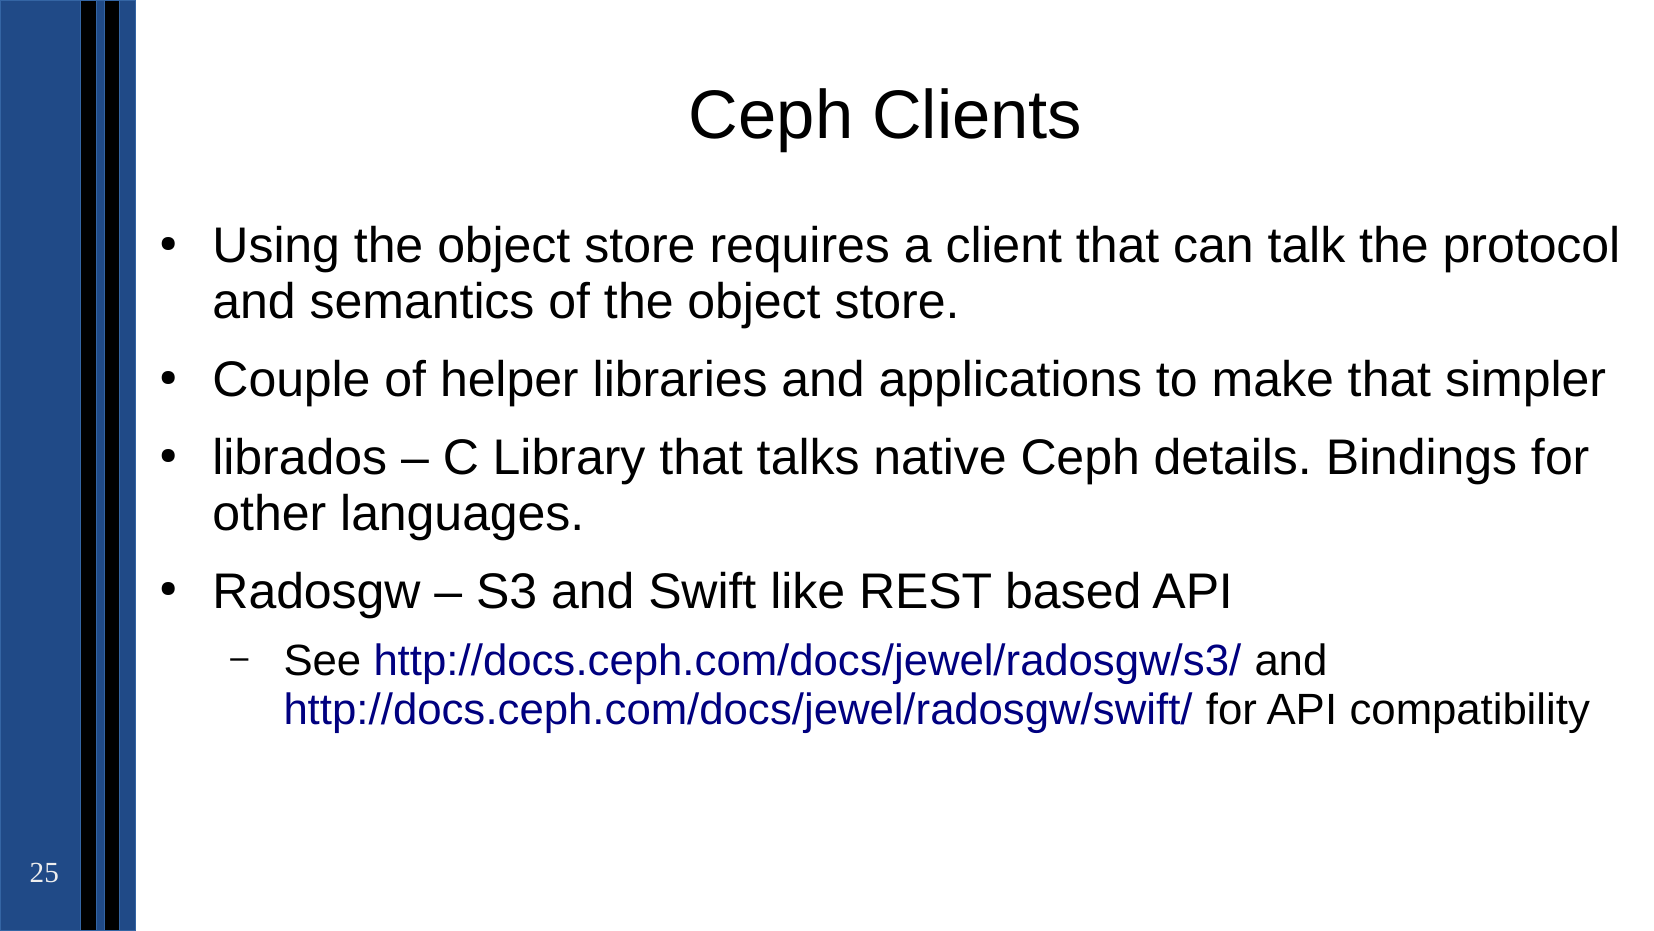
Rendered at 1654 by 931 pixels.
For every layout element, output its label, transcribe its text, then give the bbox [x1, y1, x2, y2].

title Ceph Clients [141, 37, 1630, 193]
list Using the object store requires a client that can talk the protocol and semantics of the object store. Couple of helper libraries and applications to make that simpler librados – C Library that talks native Ceph details. Bindings for other languages. Radosgw – S3 and Swift like REST based API See http://docs.ceph.com/docs/jewel/radosgw/s3/ and http://docs.ceph.com/docs/jewel/radosgw/swift/ for API compatibility [141, 217, 1630, 886]
